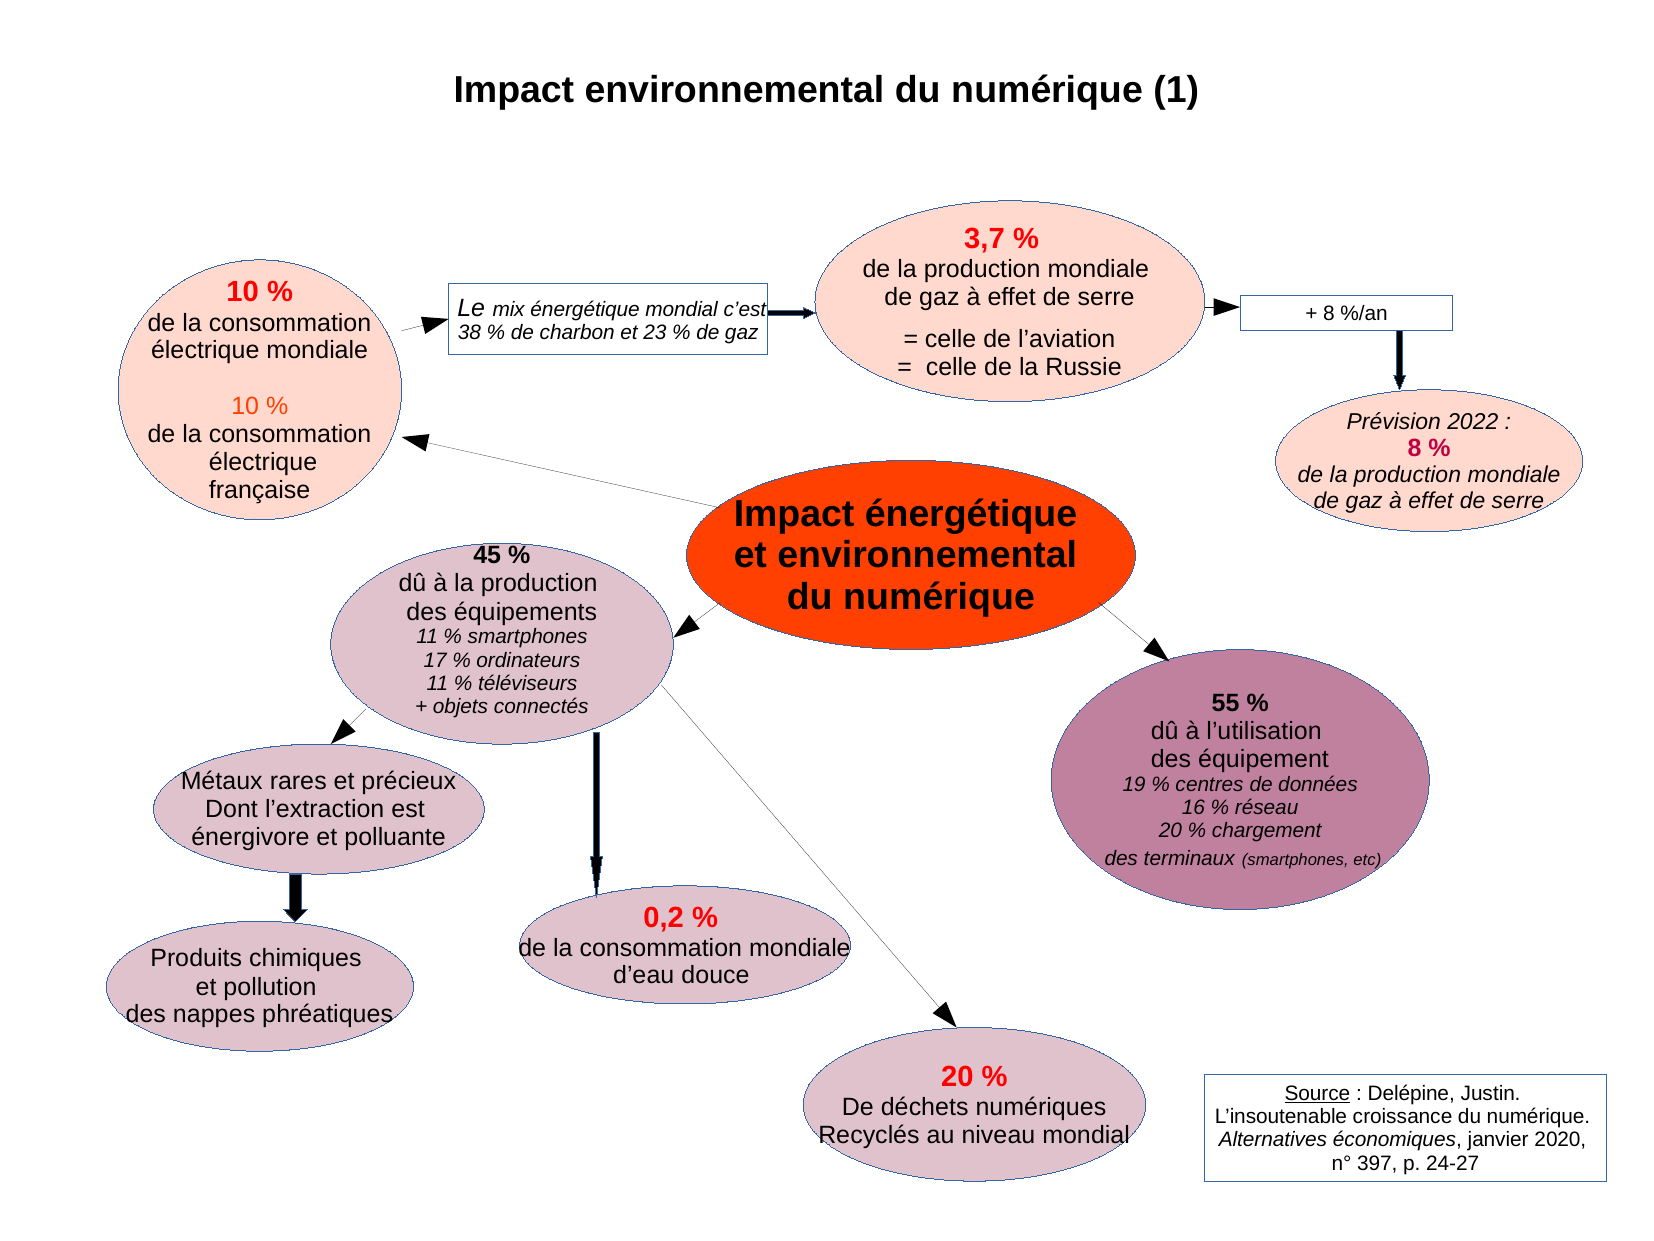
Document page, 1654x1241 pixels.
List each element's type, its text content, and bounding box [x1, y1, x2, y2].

text_box Métaux rares et précieux Dont l’extraction est énergivore et polluante [153, 744, 485, 875]
text_box [590, 732, 603, 898]
text_box 45 % dû à la production des équipements 11 % smartphones 17 % ordinateurs 11 % téléviseurs + objets connectés [330, 543, 674, 745]
text_box Le mix énergétique mondial c’est 38 % de charbon et 23 % de gaz [448, 283, 768, 355]
text_box Prévision 2022 : 8 % de la production mondiale de gaz à effet de serre [1275, 389, 1583, 532]
title Impact environnemental du numérique (1) [82, 49, 1571, 130]
text_box [767, 307, 816, 319]
text_box Impact énergétique et environnemental du numérique [686, 460, 1136, 650]
text_box 10 % de la consommation électrique mondiale 10 % de la consommation électrique française [118, 259, 402, 520]
text_box [1393, 330, 1406, 390]
text_box Produits chimiques et pollution des nappes phréatiques [106, 921, 414, 1052]
text_box 20 % De déchets numériques Recyclés au niveau mondial [803, 1027, 1146, 1182]
text_box 3,7 % de la production mondiale de gaz à effet de serre = celle de l’aviation = celle de la Russie [814, 200, 1205, 402]
text_box + 8 %/an [1240, 295, 1453, 331]
text_box Source : Delépine, Justin. L’insoutenable croissance du numérique. Alternatives économiques, janvier 2020, n° 397, p. 24-27 [1204, 1074, 1607, 1182]
text_box [283, 874, 308, 922]
text_box 0,2 % de la consommation mondiale d’eau douce [519, 885, 851, 1004]
text_box 55 % dû à l’utilisation des équipement 19 % centres de données 16 % réseau 20 % chargement des terminaux (smartphones, etc) [1051, 649, 1430, 910]
